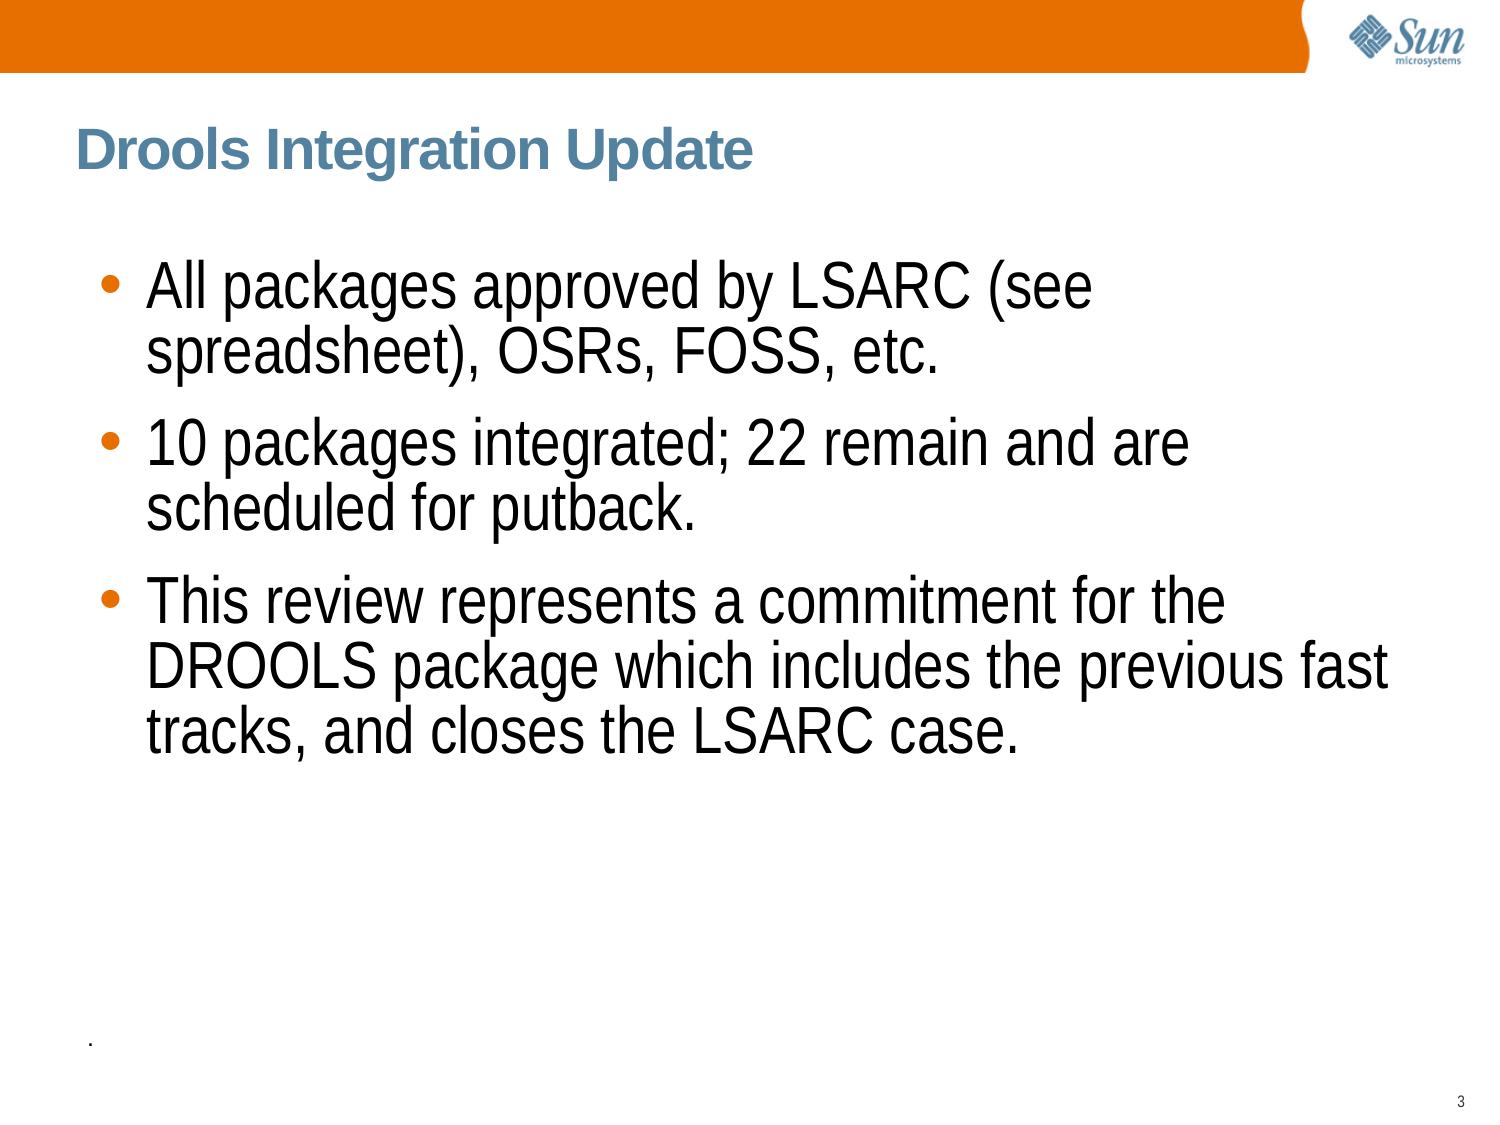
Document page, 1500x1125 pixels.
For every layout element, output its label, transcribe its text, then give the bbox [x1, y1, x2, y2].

list All packages approved by LSARC (see spreadsheet), OSRs, FOSS, etc. 10 packages integrated; 22 remain and are scheduled for putback. This review represents a commitment for the DROOLS package which includes the previous fast tracks, and closes the LSARC case. [79, 255, 1416, 982]
text_box . [86, 1027, 95, 1056]
title Drools Integration Update [75, 123, 1437, 227]
picture [0, 0, 1500, 73]
